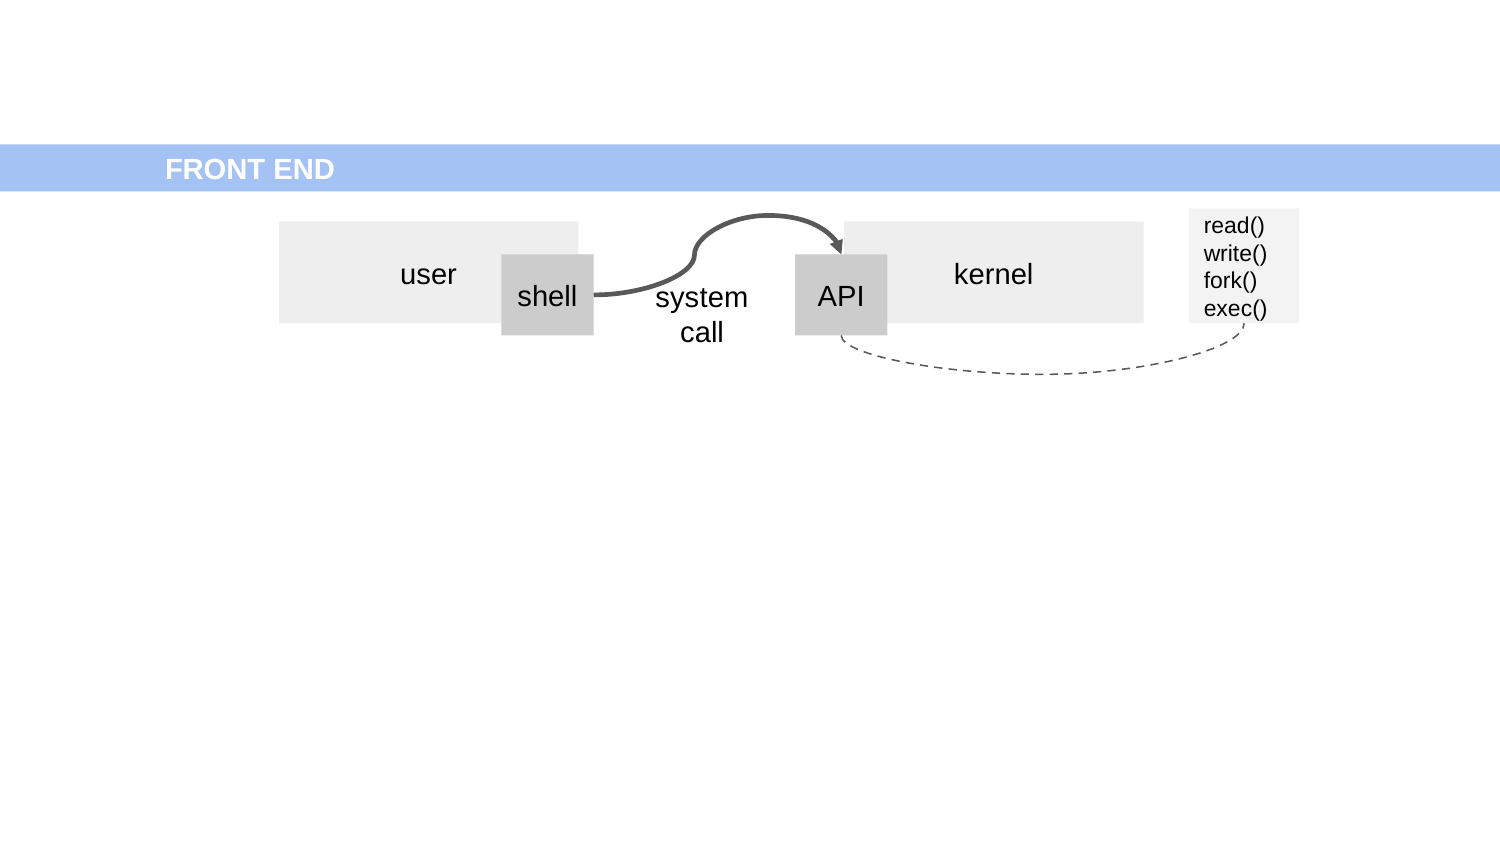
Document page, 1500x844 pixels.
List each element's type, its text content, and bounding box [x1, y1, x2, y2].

text_box FRONT END [0, 144, 1500, 192]
text_box kernel [844, 221, 1144, 324]
text_box user [278, 221, 579, 324]
text_box API [795, 254, 888, 336]
text_box system call [634, 273, 770, 355]
text_box shell [501, 254, 594, 336]
text_box read() write() fork() exec() [1188, 208, 1300, 324]
